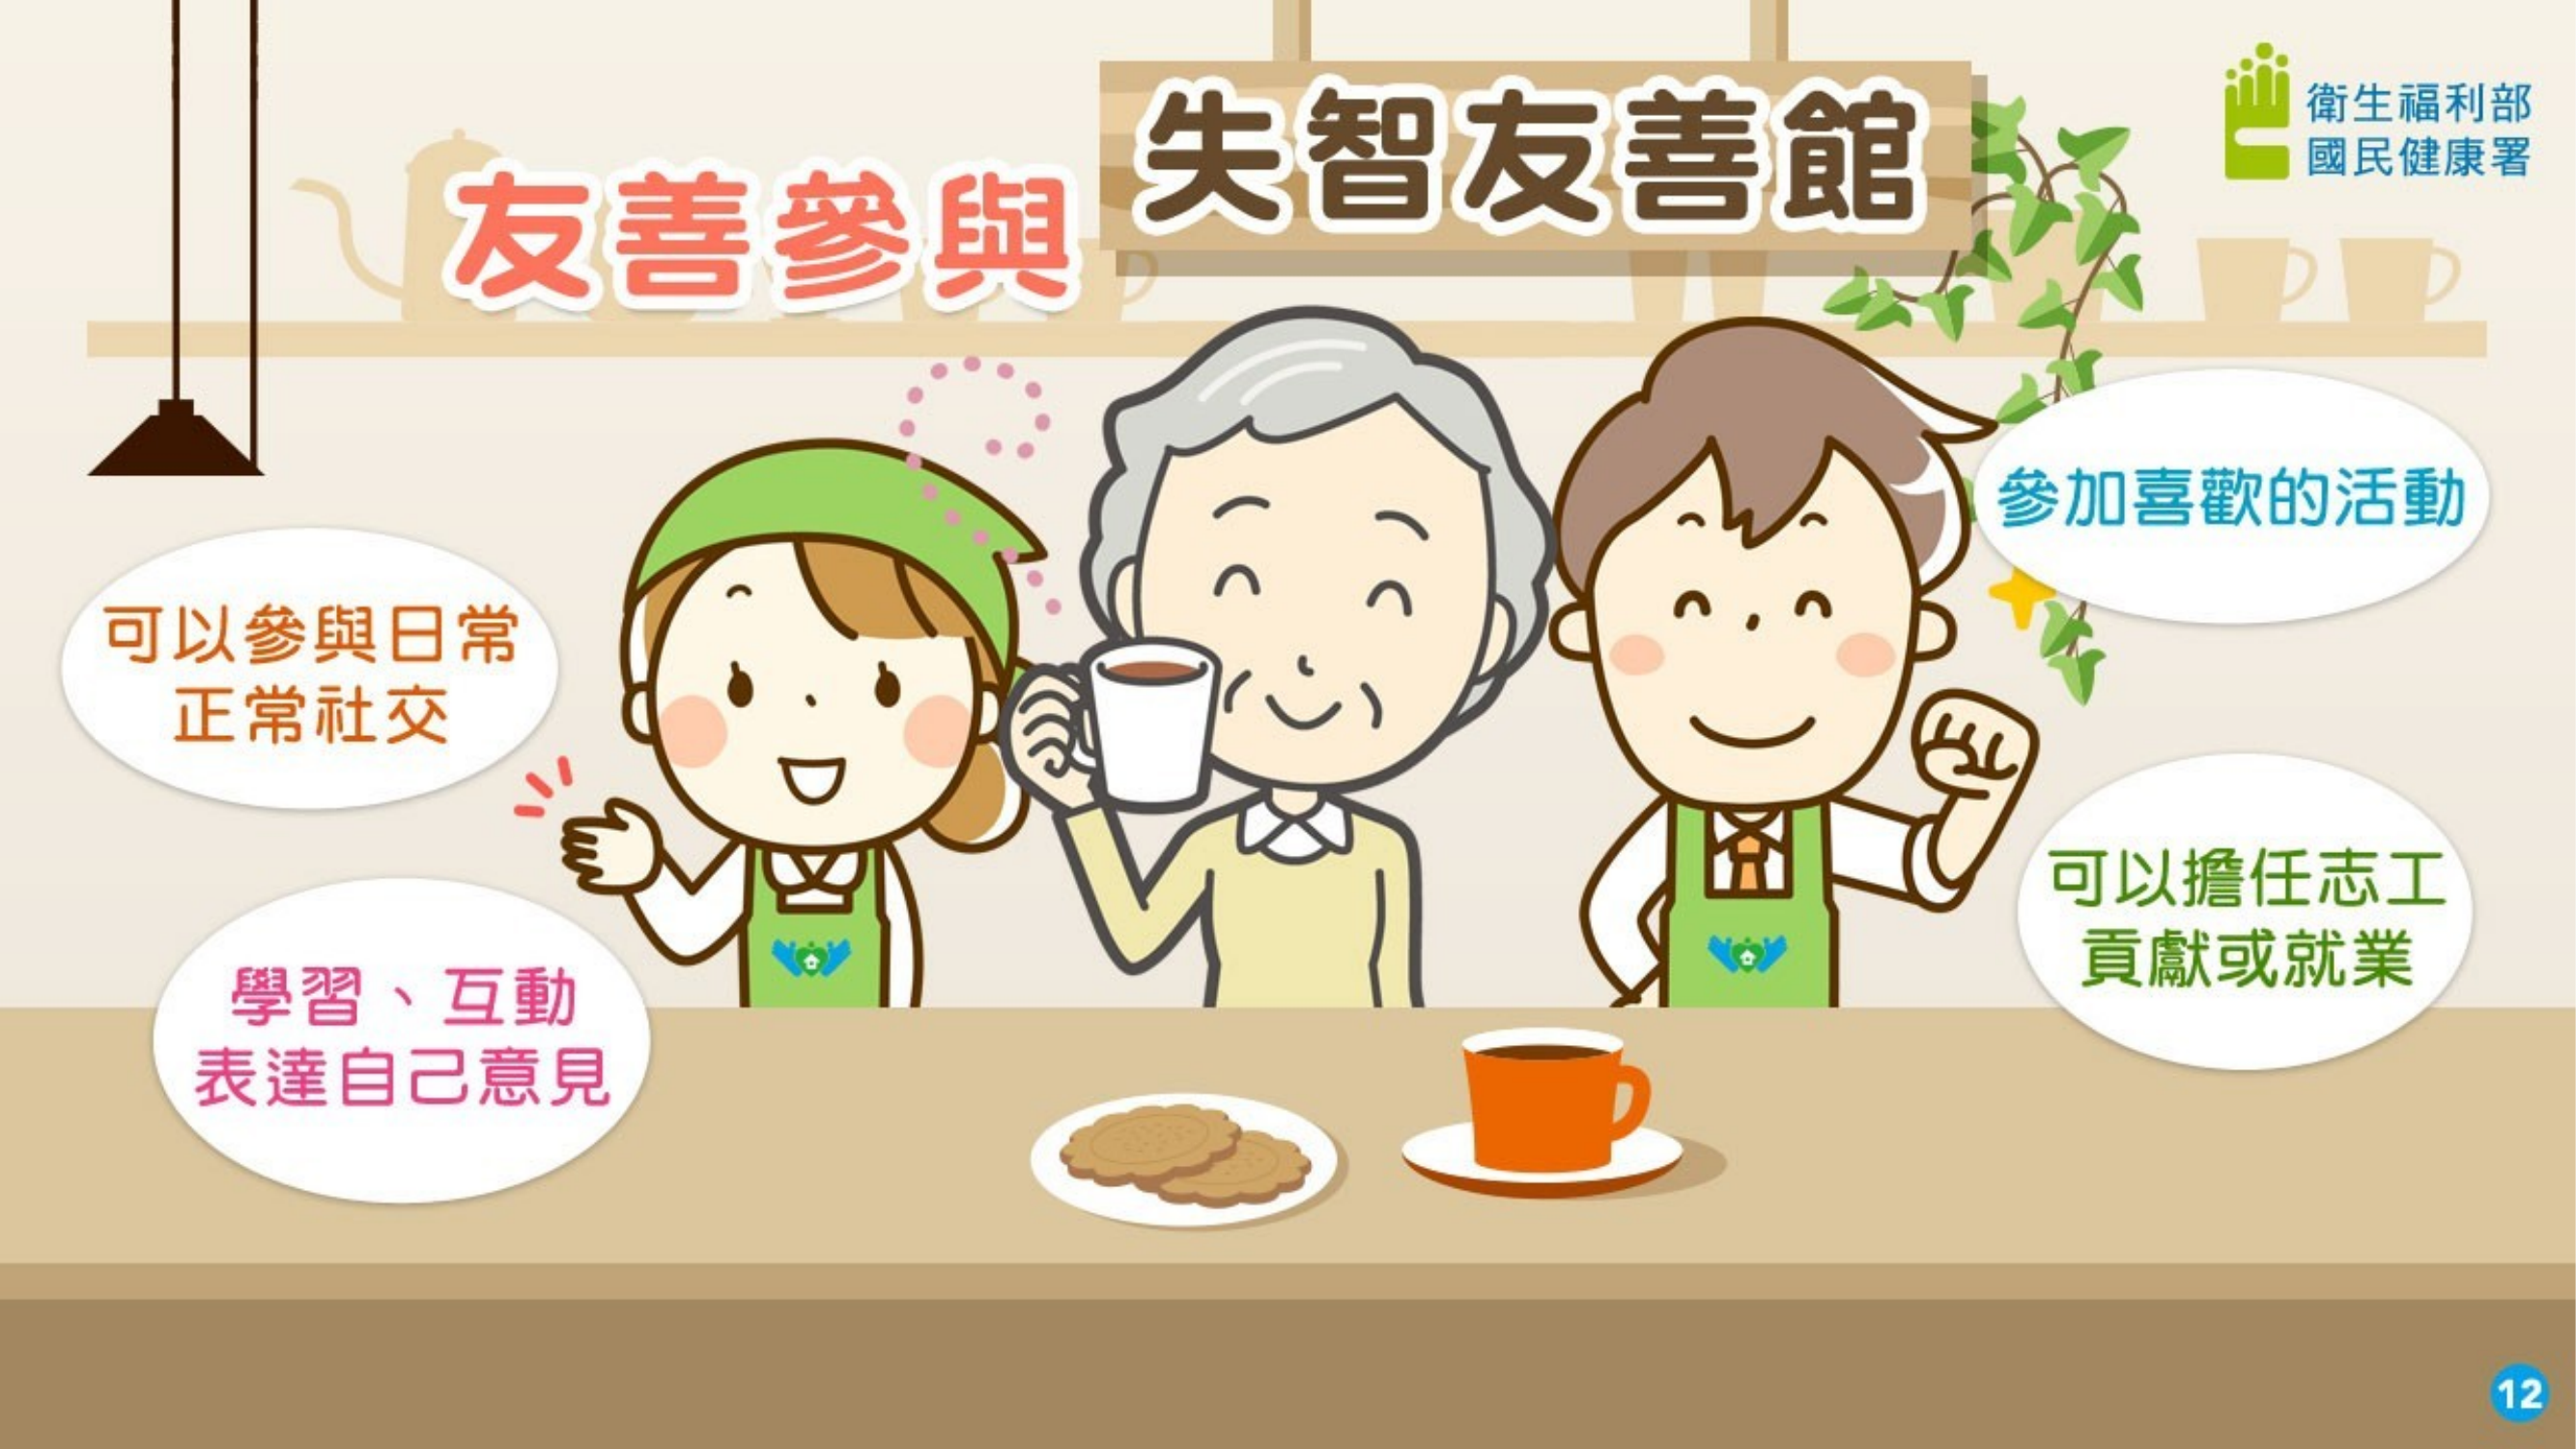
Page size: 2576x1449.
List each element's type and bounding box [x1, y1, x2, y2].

text_box [0, 0, 2576, 1449]
